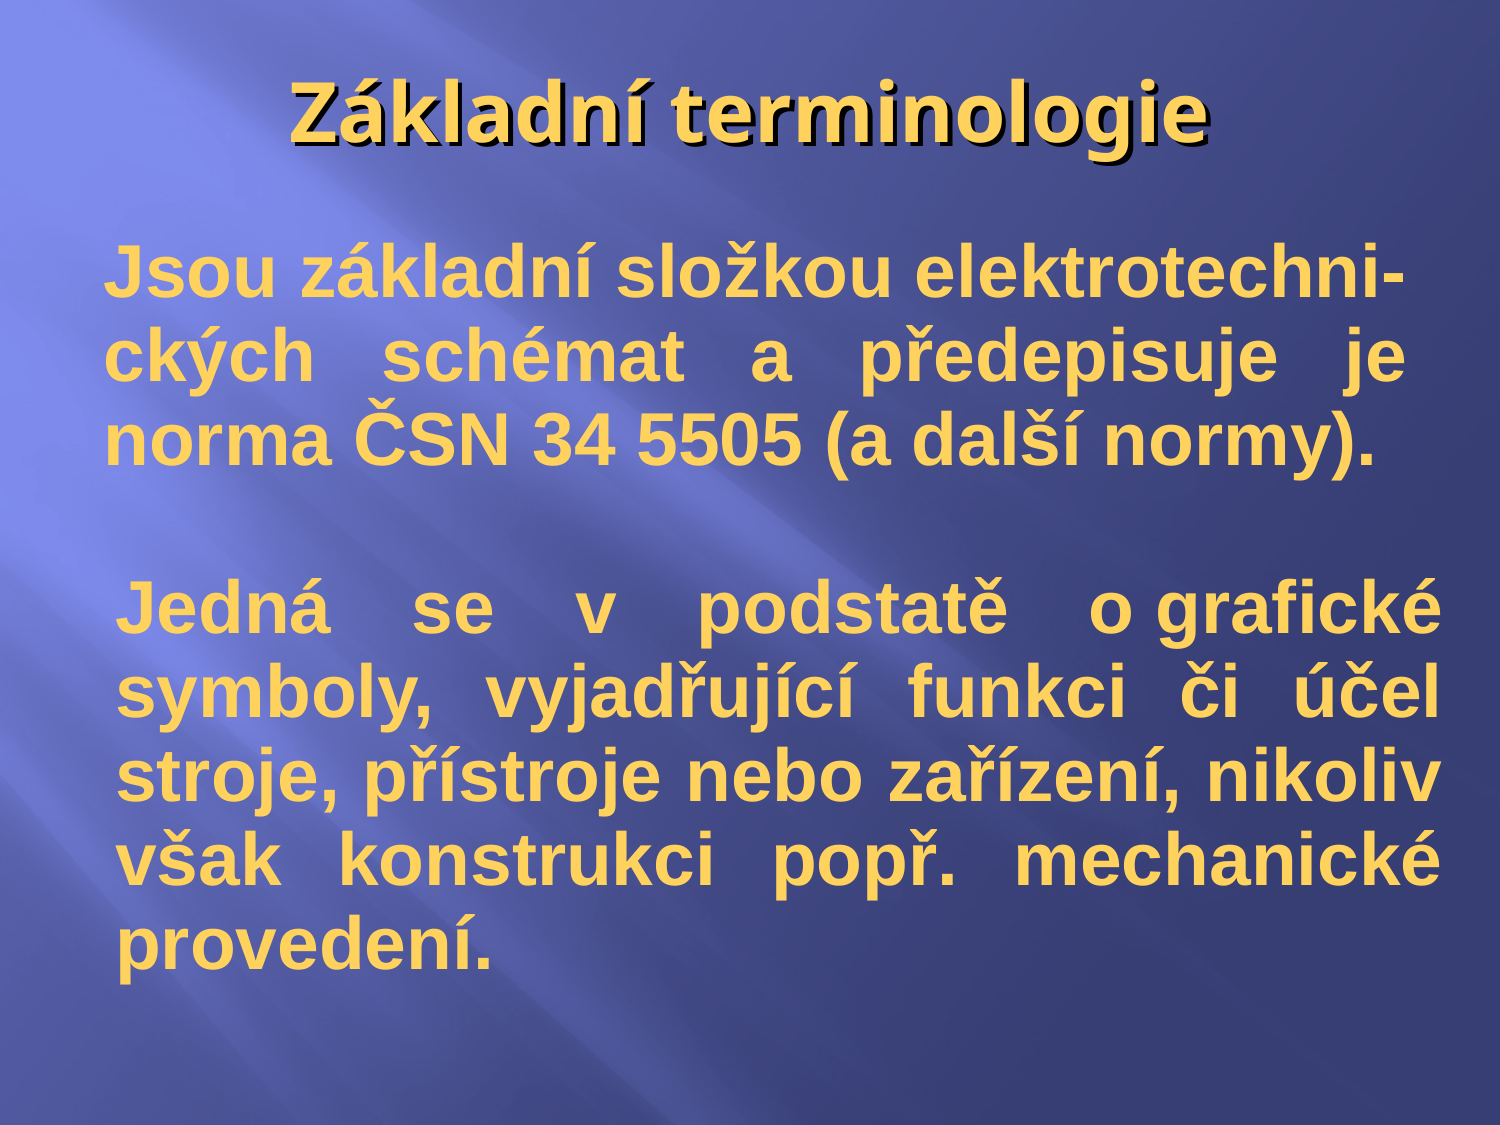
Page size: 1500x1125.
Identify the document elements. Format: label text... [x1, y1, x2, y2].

text_box Jsou základní složkou elektrotechni-ckých schémat a předepisuje je norma ČSN 34 5505 (a další normy). [88, 196, 1447, 516]
title Základní terminologie [75, 45, 1426, 173]
text_box Jedná se v podstatě o grafické symboly, vyjadřující funkci či účel stroje, přístroje nebo zařízení, nikoliv však konstrukci popř. mechanické provedení. [100, 538, 1459, 1012]
